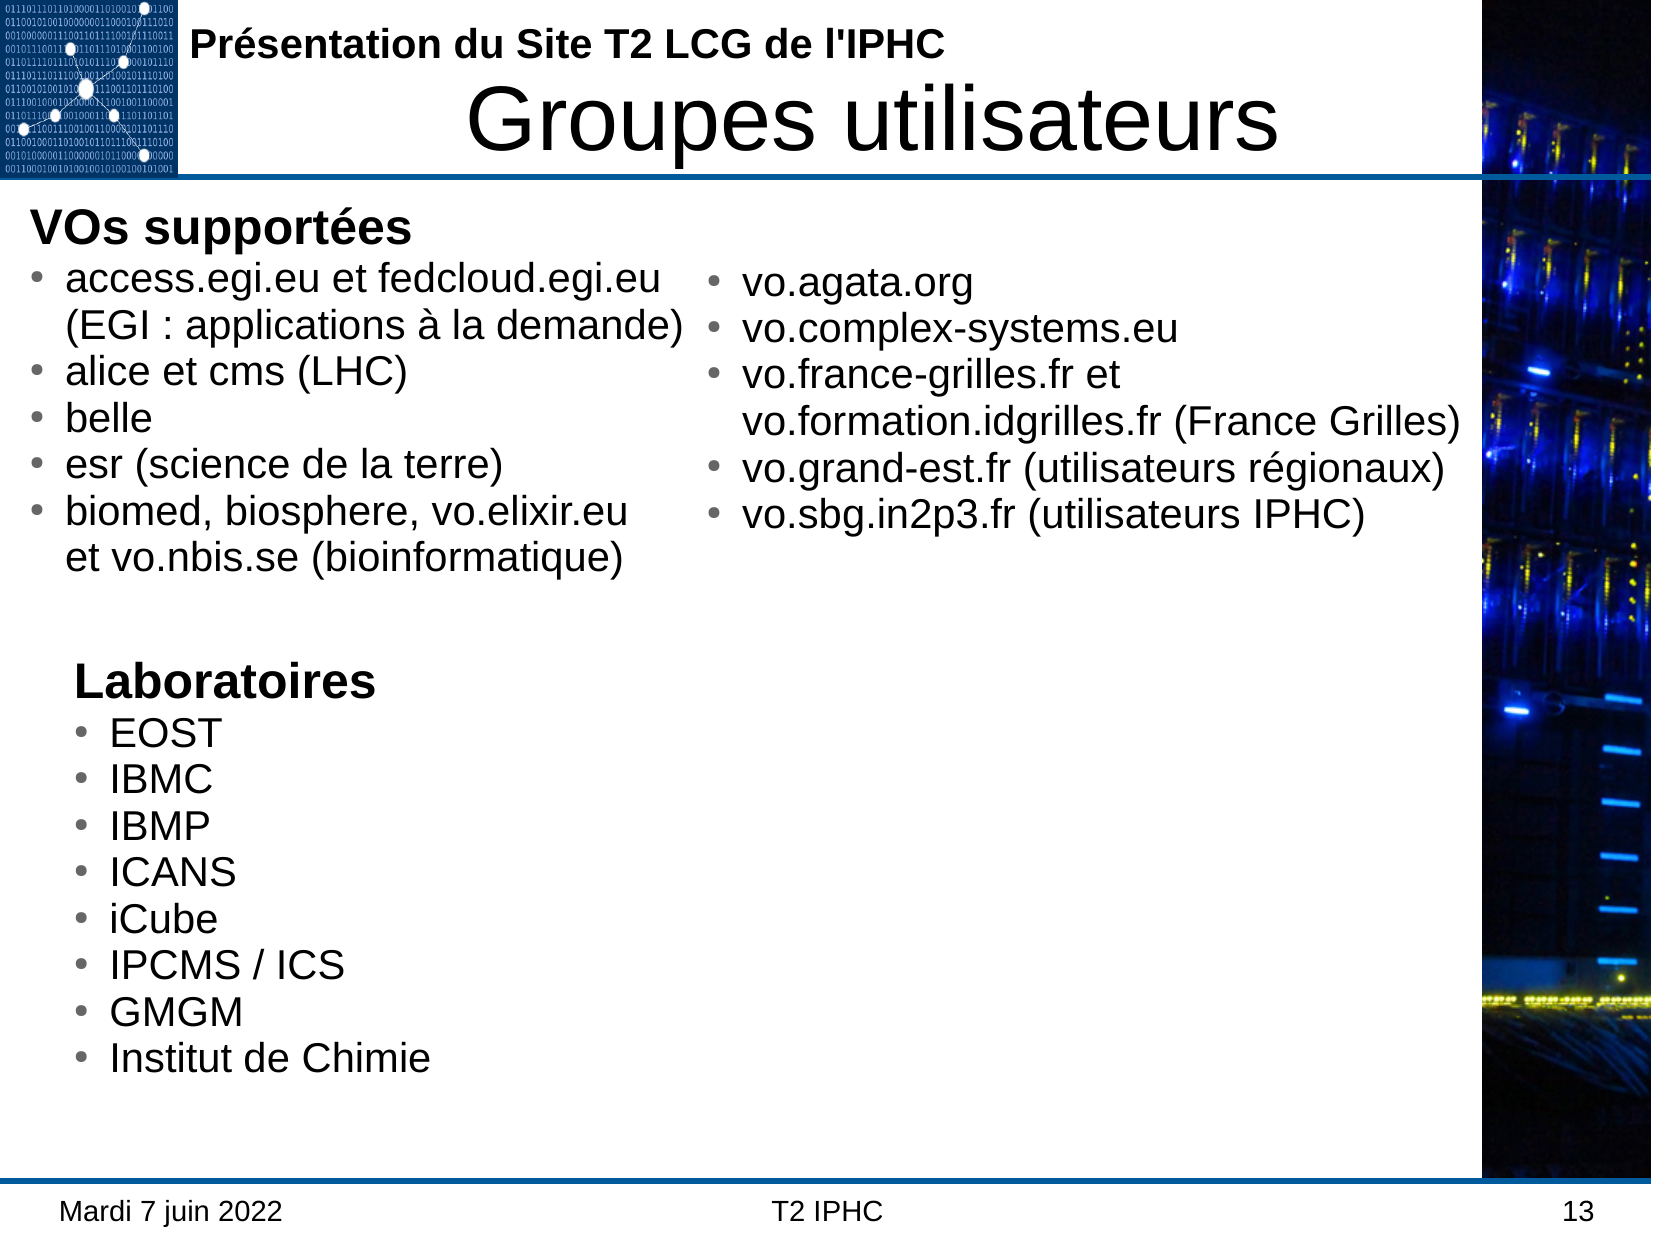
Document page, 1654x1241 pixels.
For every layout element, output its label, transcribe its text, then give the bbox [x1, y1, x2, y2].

picture [1482, 180, 1651, 1178]
picture [0, 0, 178, 178]
text_box vo.agata.org vo.complex-systems.eu vo.france-grilles.fr et vo.formation.idgrilles.fr (France Grilles) vo.grand-est.fr (utilisateurs régionaux) vo.sbg.in2p3.fr (utilisateurs IPHC) [691, 250, 1492, 652]
title Groupes utilisateurs [177, 67, 1571, 171]
text_box Laboratoires EOST IBMC IBMP ICANS iCube IPCMS / ICS GMGM Institut de Chimie [59, 646, 511, 1108]
picture [1482, 0, 1651, 174]
text_box VOs supportées access.egi.eu et fedcloud.egi.eu (EGI : applications à la demande) alice et cms (LHC) belle esr (science de la terre) biomed, biosphere, vo.elixir.eu et vo.nbis.se (bioinformatique) [14, 191, 724, 709]
